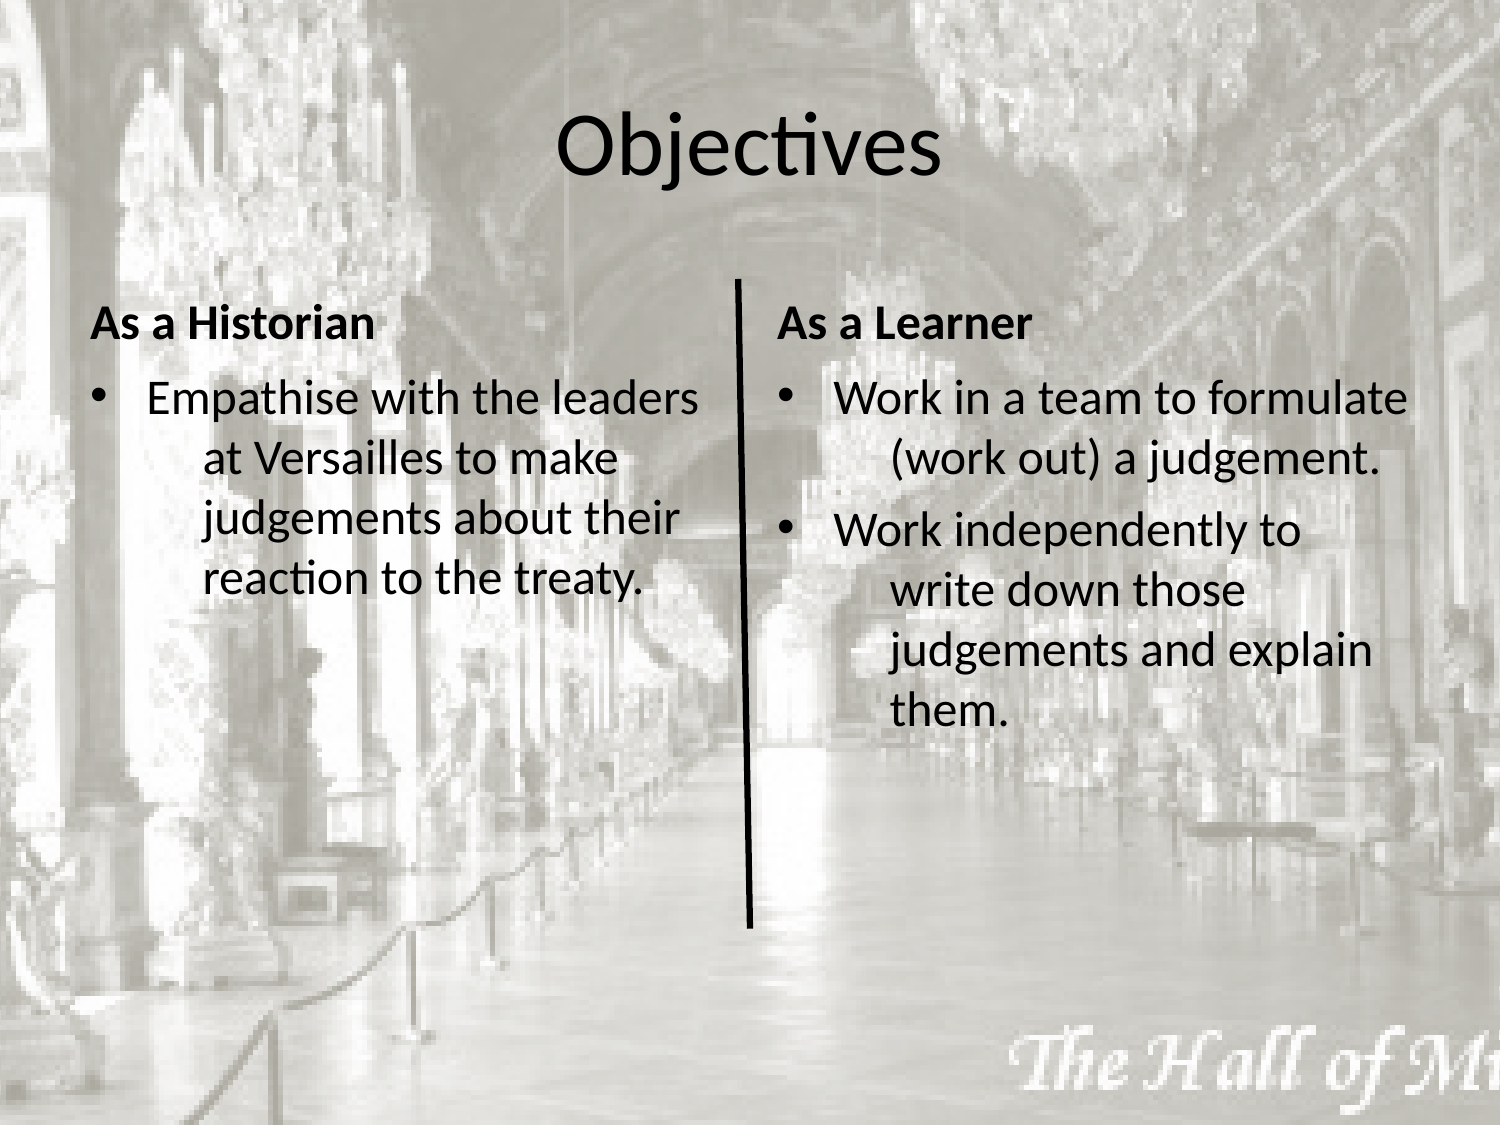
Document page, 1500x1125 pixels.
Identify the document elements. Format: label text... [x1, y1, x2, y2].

title Objectives [75, 45, 1426, 233]
list Work in a team to formulate (work out) a judgement. Work independently to write down those judgements and explain them. [761, 356, 1426, 1005]
list Empathise with the leaders at Versailles to make judgements about their reaction to the treaty. [75, 356, 738, 1005]
picture [0, 0, 1500, 1125]
list As a Learner [761, 251, 1426, 356]
list As a Historian [75, 251, 738, 356]
